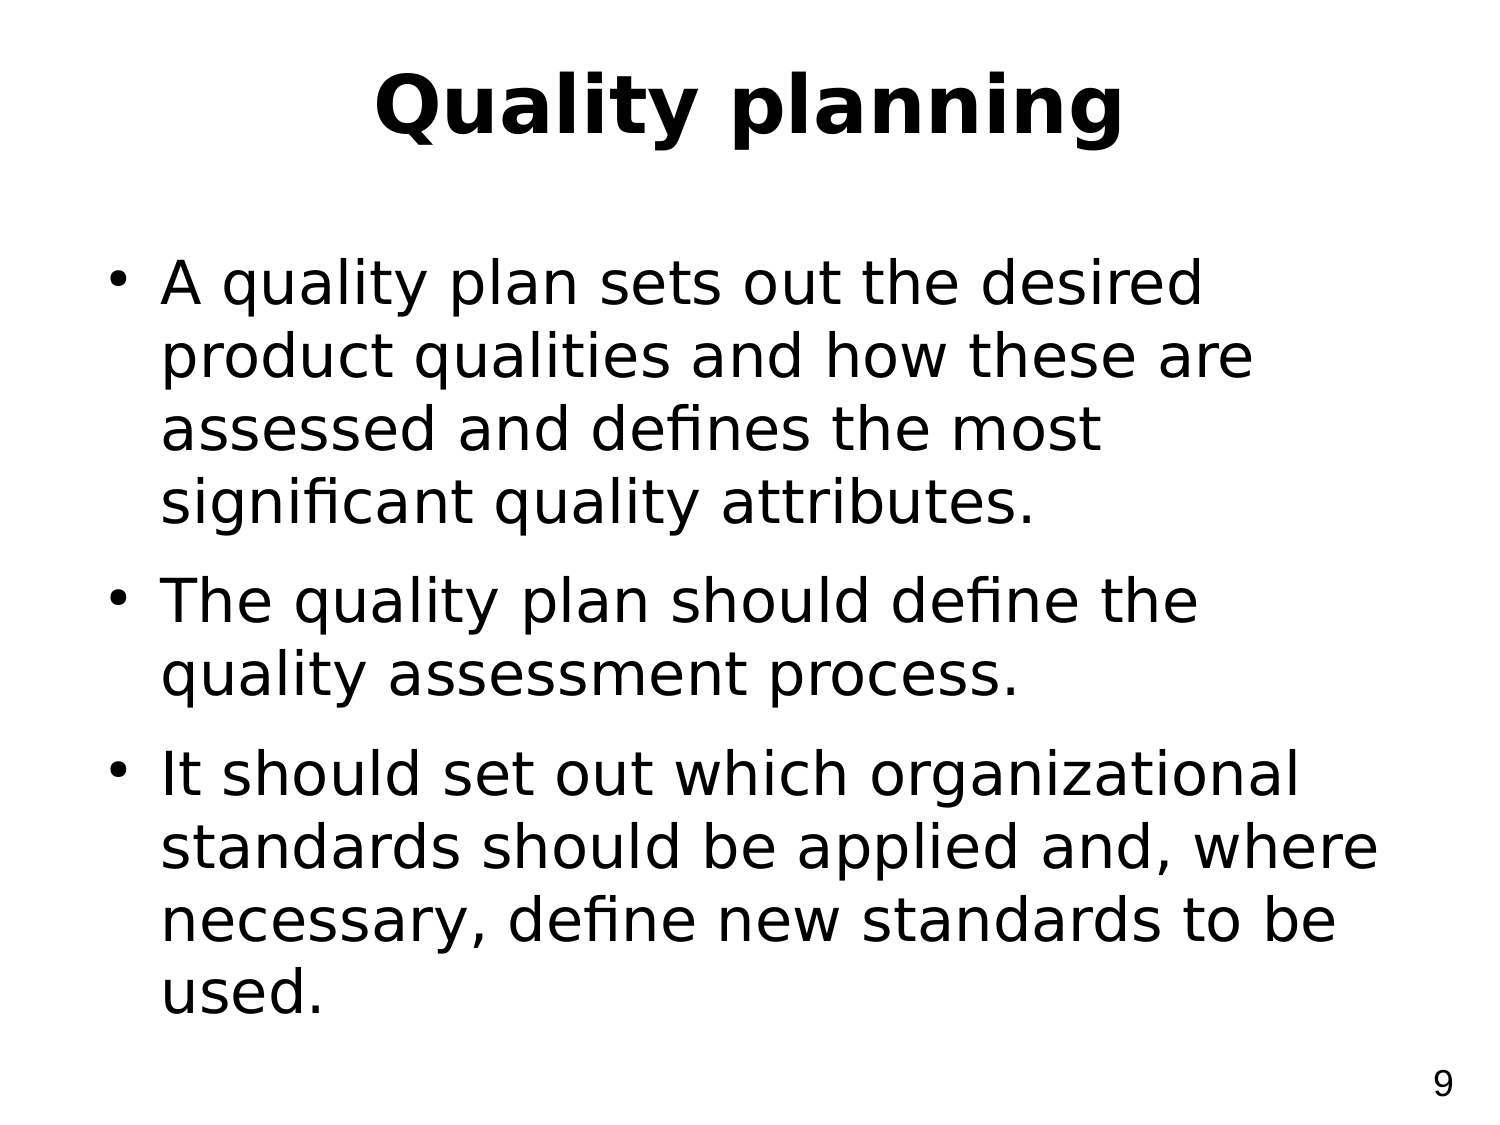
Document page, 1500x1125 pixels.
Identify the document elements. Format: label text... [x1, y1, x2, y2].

list A quality plan sets out the desired product qualities and how these are assessed and defines the most significant quality attributes. The quality plan should define the quality assessment process. It should set out which organizational standards should be applied and, where necessary, define new standards to be used. [75, 236, 1425, 1093]
title Quality planning [75, 44, 1425, 177]
